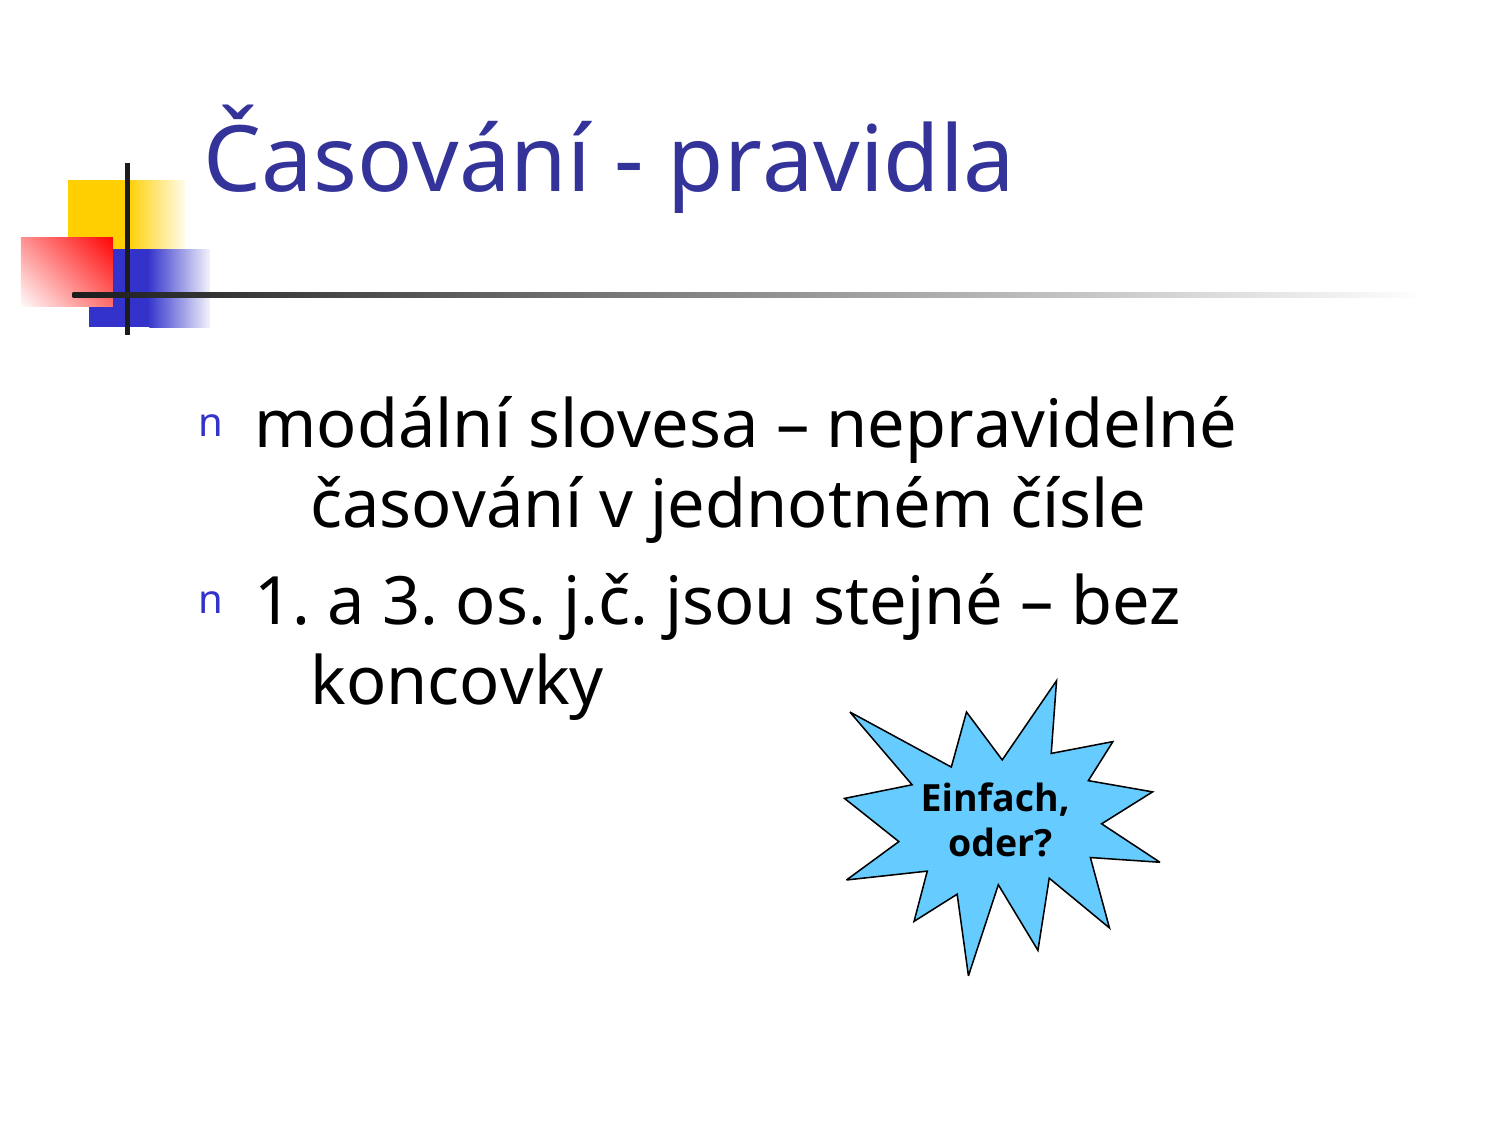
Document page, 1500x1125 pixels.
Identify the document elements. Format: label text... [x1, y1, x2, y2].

text_box Einfach, oder? [844, 680, 1160, 976]
title Časování - pravidla [188, 35, 1468, 275]
list modální slovesa – nepravidelné časování v jednotném čísle 1. a 3. os. j.č. jsou stejné – bez koncovky [183, 373, 1459, 1049]
